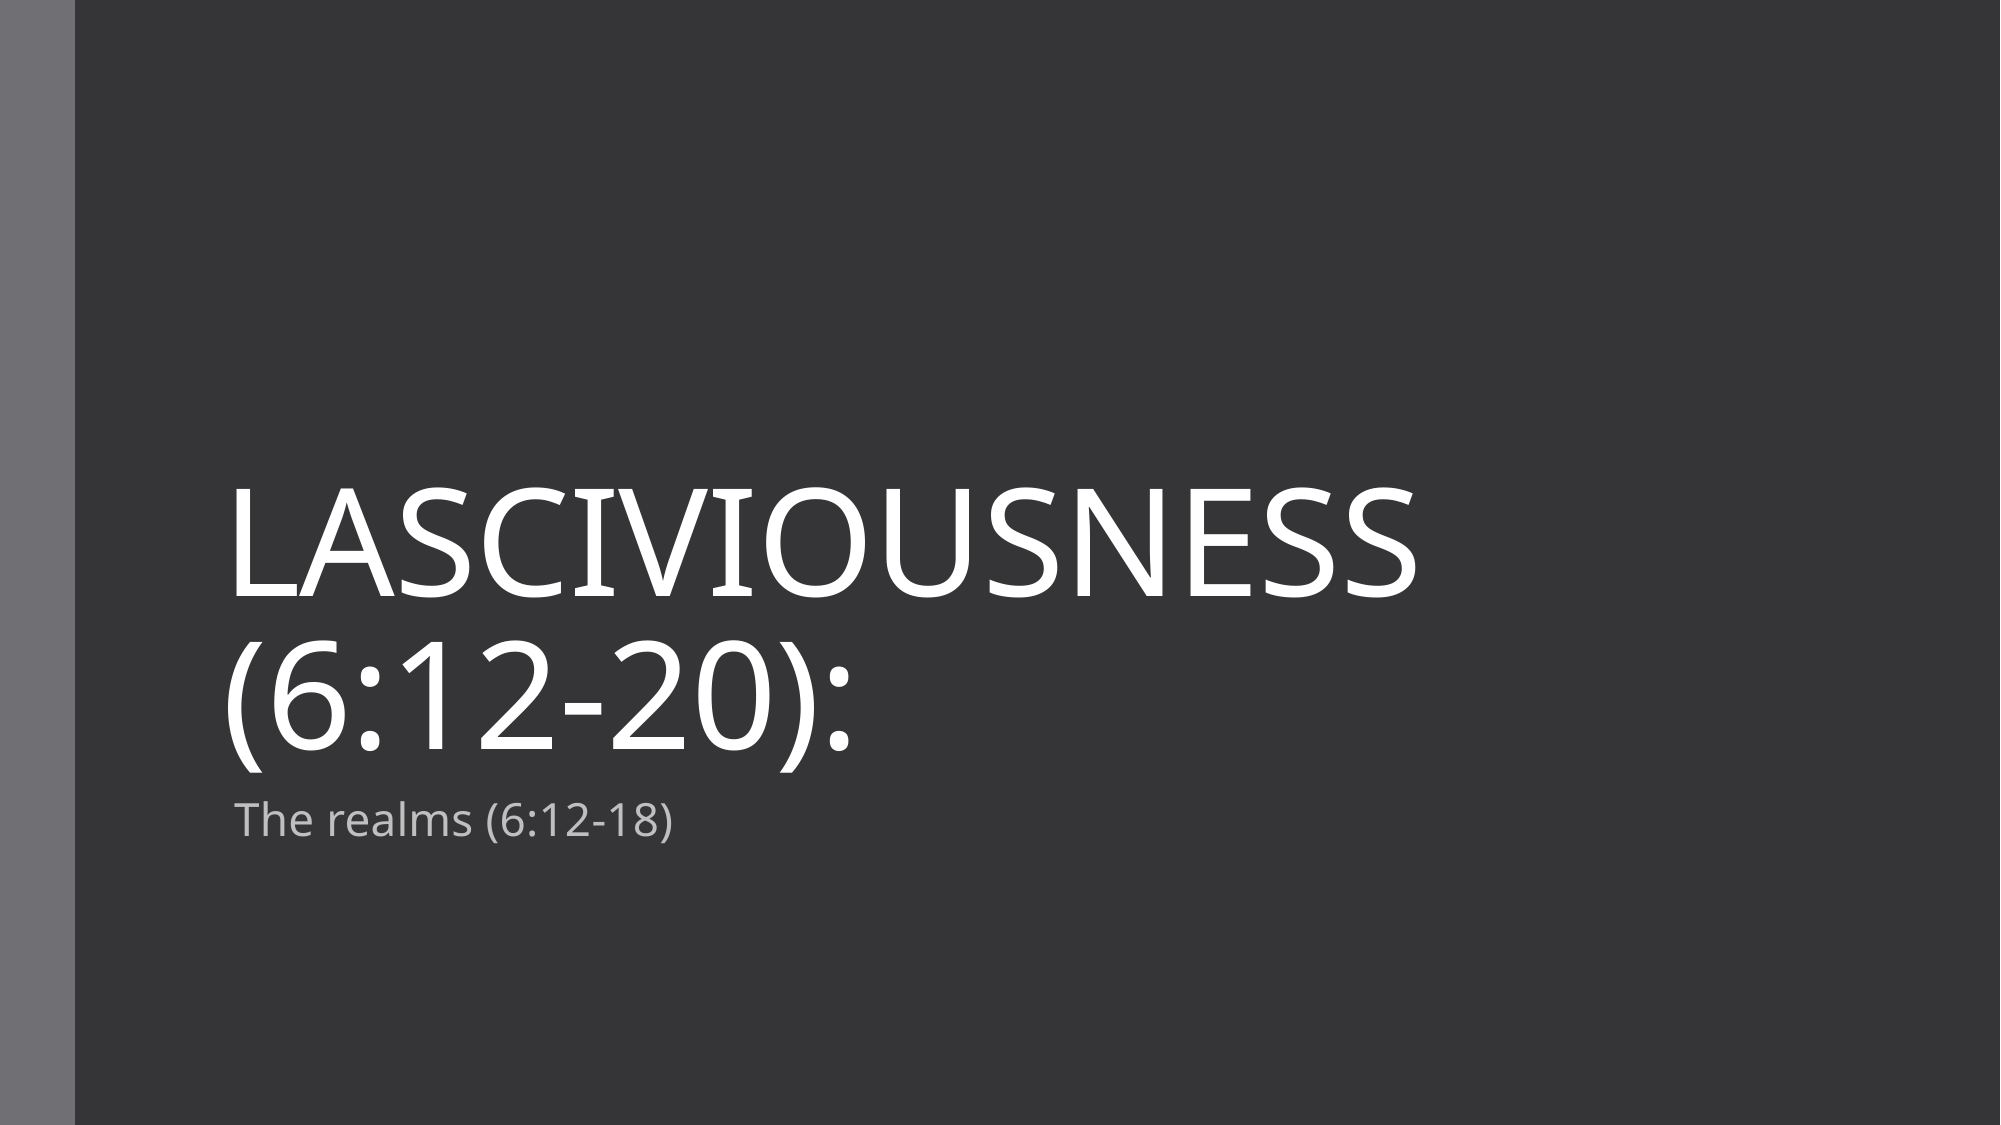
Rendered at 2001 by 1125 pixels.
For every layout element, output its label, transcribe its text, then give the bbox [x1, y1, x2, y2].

title LASCIVIOUSNESS (6:12-20): [206, 124, 1752, 787]
subtitle The realms (6:12-18) [206, 787, 1752, 1066]
